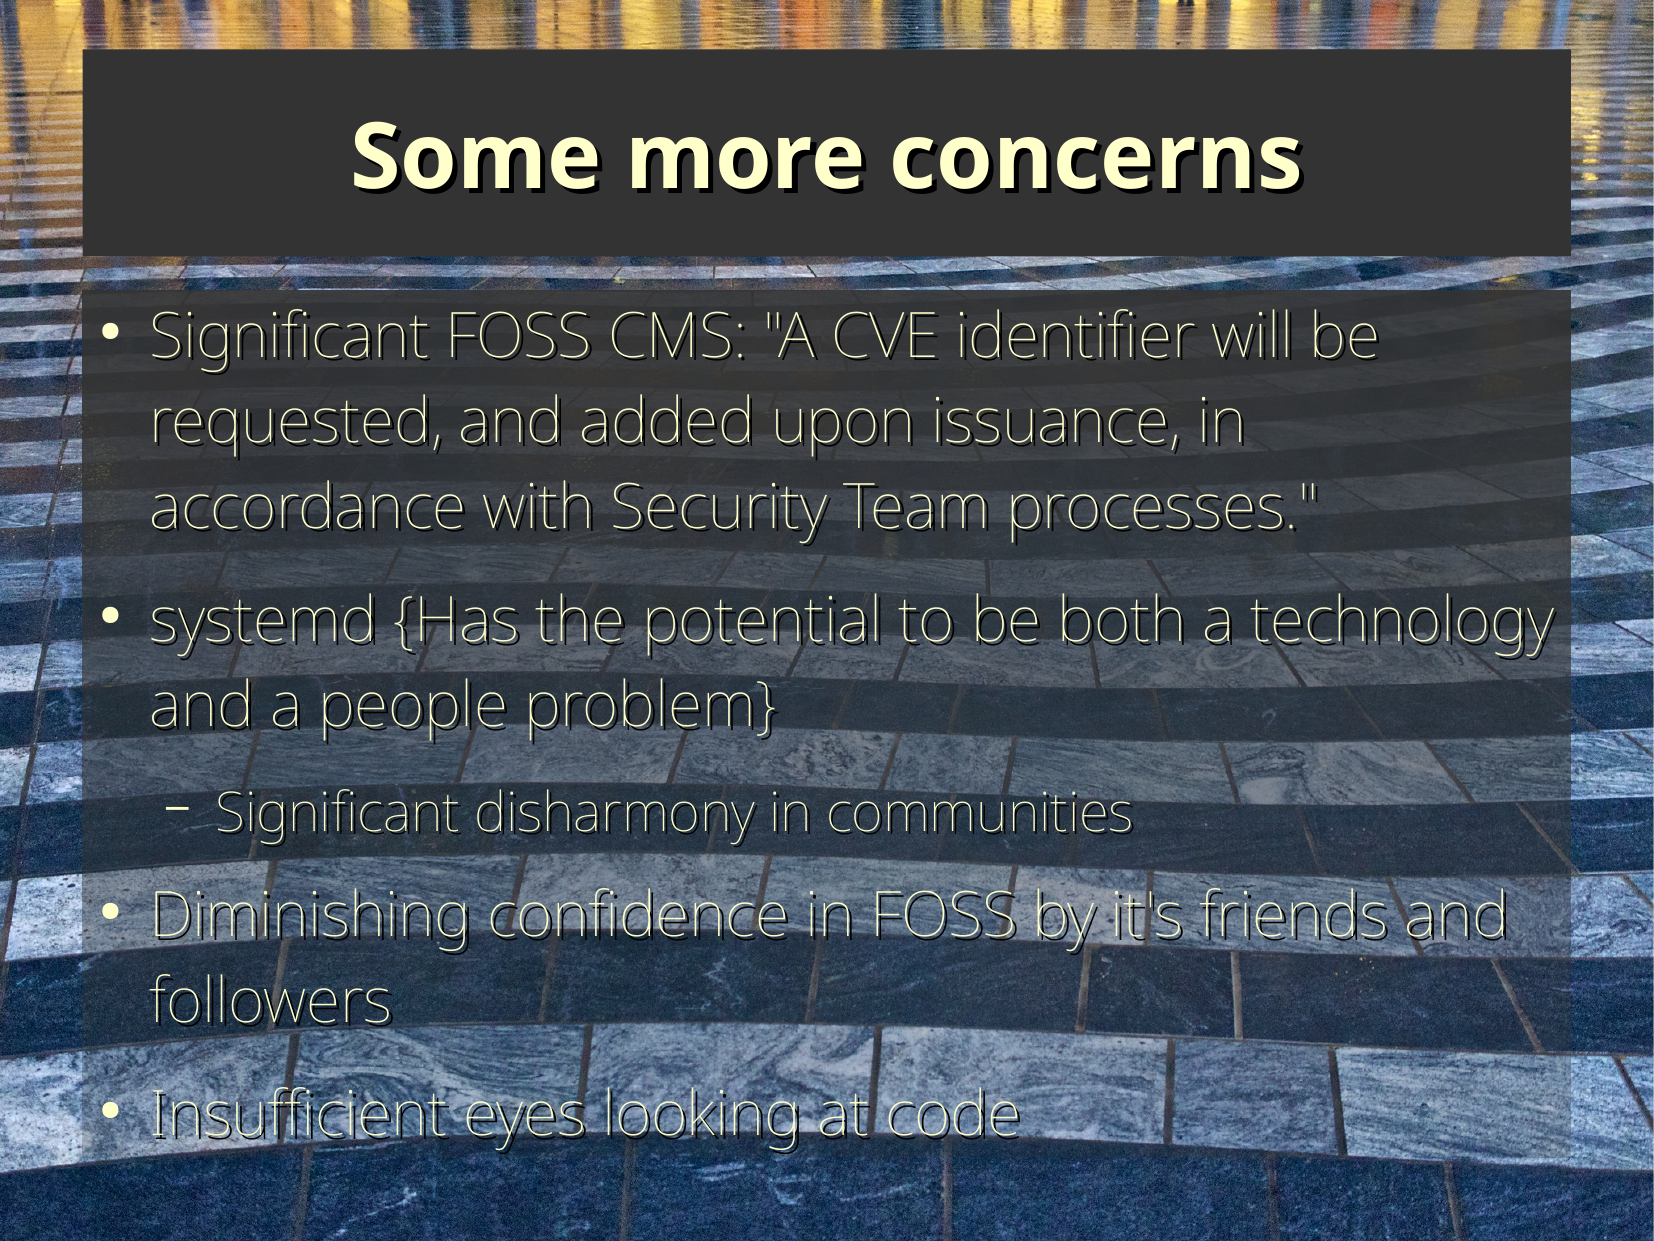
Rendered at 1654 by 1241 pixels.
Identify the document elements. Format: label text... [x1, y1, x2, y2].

picture [0, 0, 1654, 1241]
list Significant FOSS CMS: "A CVE identifier will be requested, and added upon issuance, in accordance with Security Team processes." systemd {Has the potential to be both a technology and a people problem} Significant disharmony in communities Diminishing confidence in FOSS by it's friends and followers Insufficient eyes looking at code [82, 290, 1571, 1158]
title Some more concerns [82, 49, 1571, 257]
